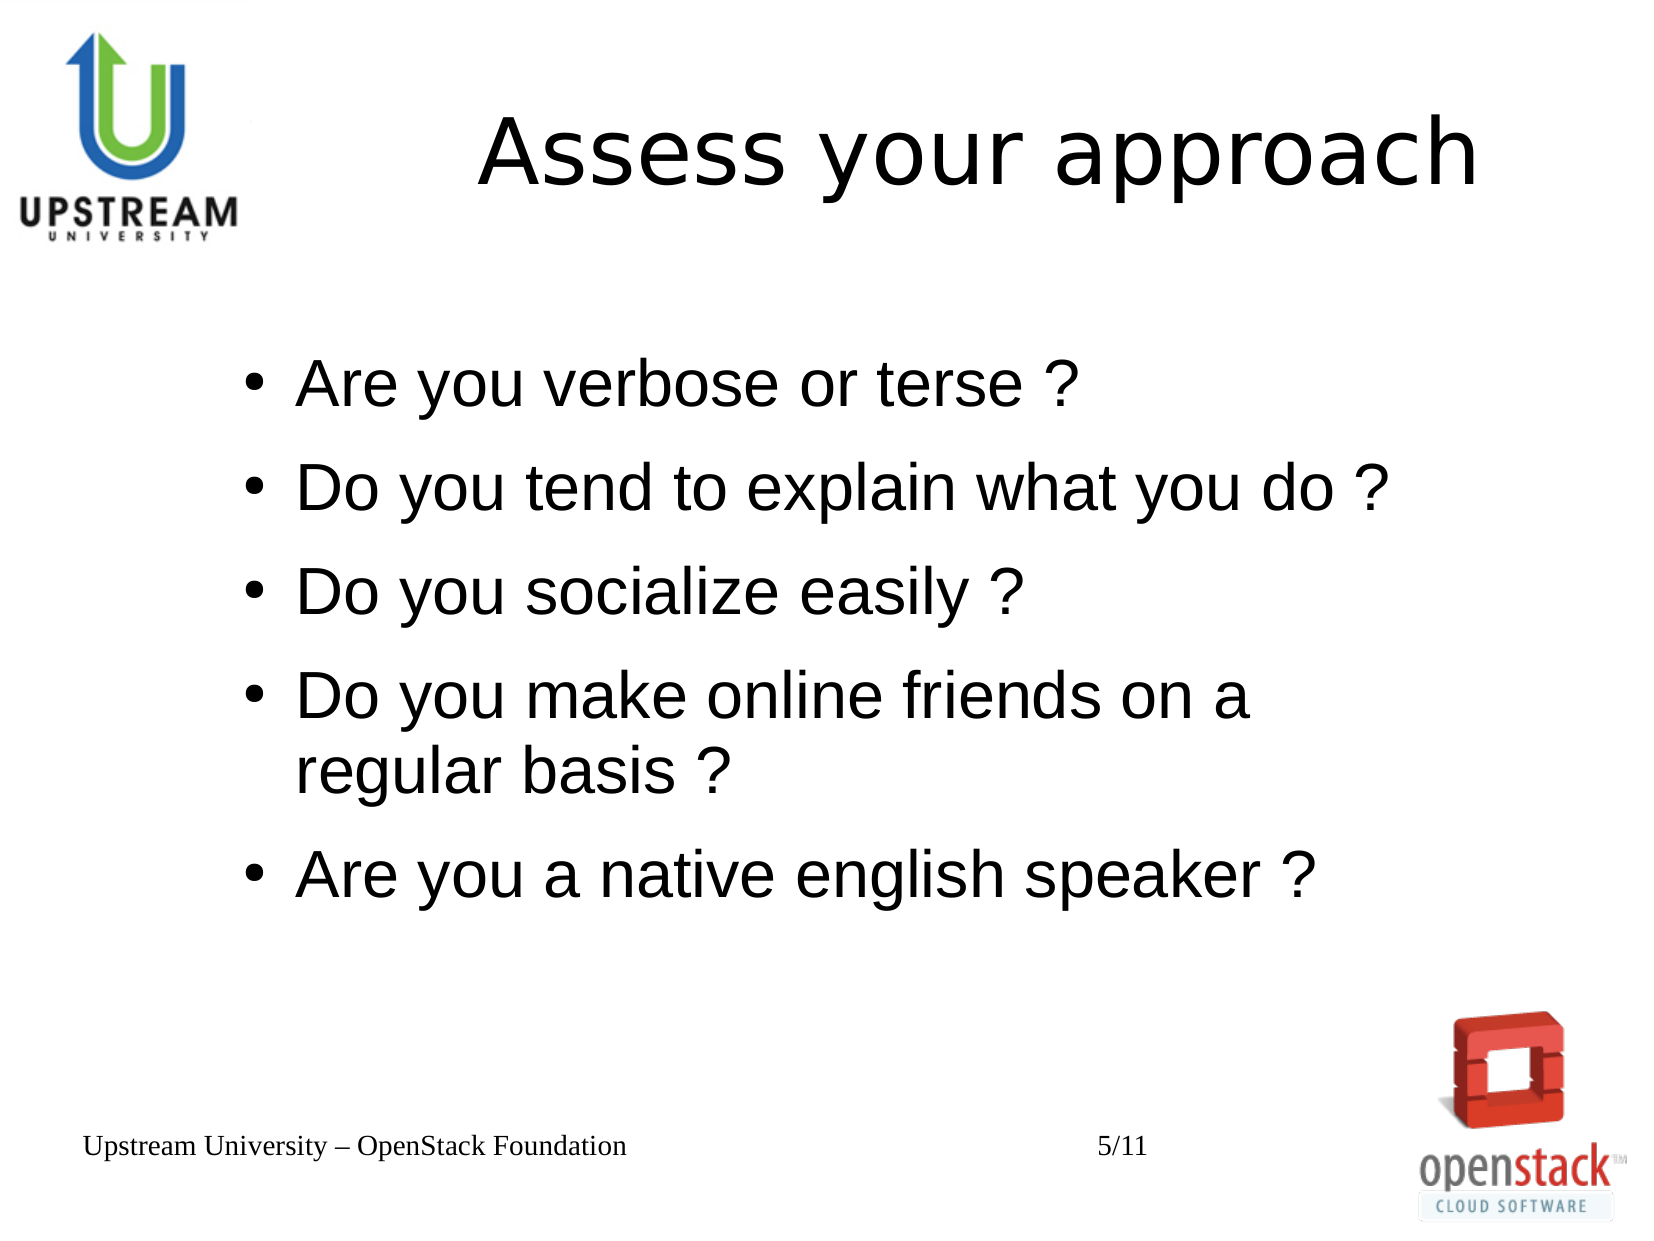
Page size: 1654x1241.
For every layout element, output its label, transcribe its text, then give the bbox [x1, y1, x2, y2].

title Assess your approach [390, 49, 1571, 257]
picture [1385, 983, 1654, 1241]
list Are you verbose or terse ? Do you tend to explain what you do ? Do you socialize easily ? Do you make online friends on a regular basis ? Are you a native english speaker ? [225, 345, 1471, 1066]
picture [0, 0, 252, 269]
